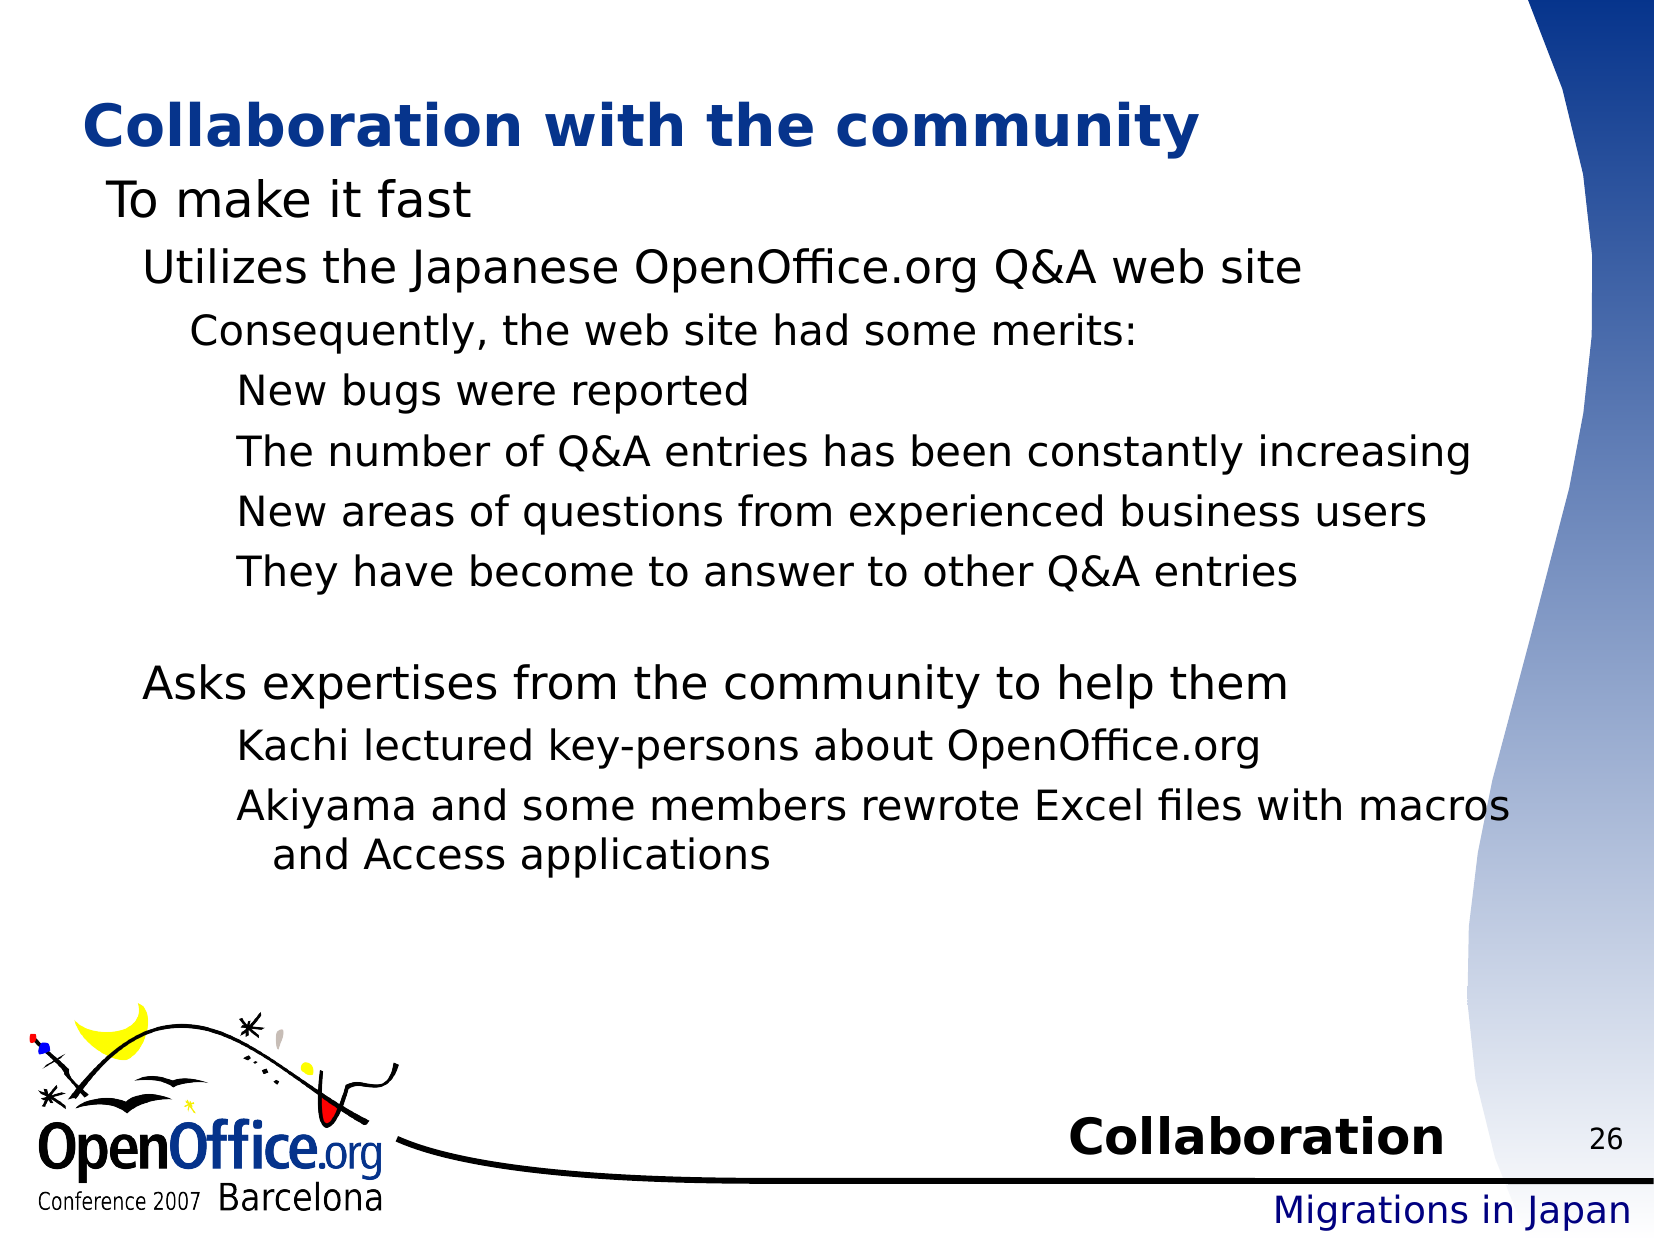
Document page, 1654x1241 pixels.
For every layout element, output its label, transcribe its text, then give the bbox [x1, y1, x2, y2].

list Collaboration with the community To make it fast Utilizes the Japanese OpenOffice.org Q&A web site Consequently, the web site had some merits: New bugs were reported The number of Q&A entries has been constantly increasing New areas of questions from experienced business users They have become to answer to other Q&A entries Asks expertises from the community to help them Kachi lectured key-persons about OpenOffice.org Akiyama and some members rewrote Excel files with macros and Access applications [82, 92, 1535, 964]
title Collaboration [531, 1099, 1447, 1174]
picture [29, 1003, 399, 1211]
